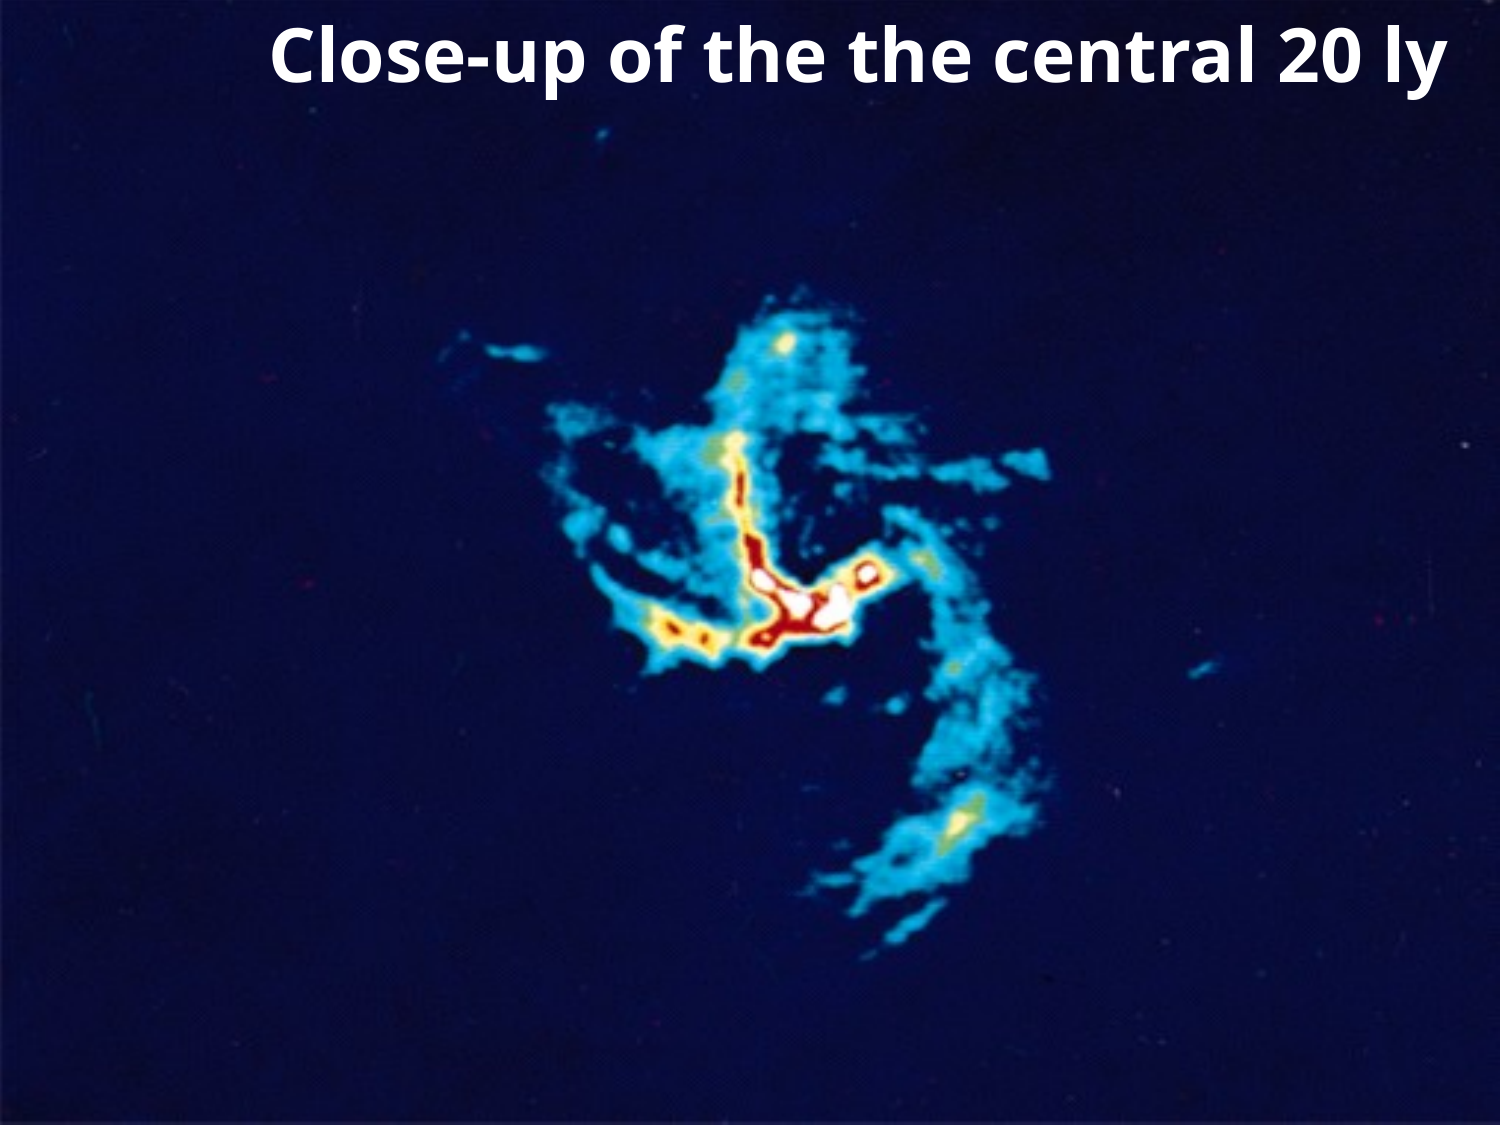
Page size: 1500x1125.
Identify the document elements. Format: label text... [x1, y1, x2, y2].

text_box Close-up of the the central 20 ly [237, 0, 1500, 105]
picture [0, 0, 1500, 1125]
